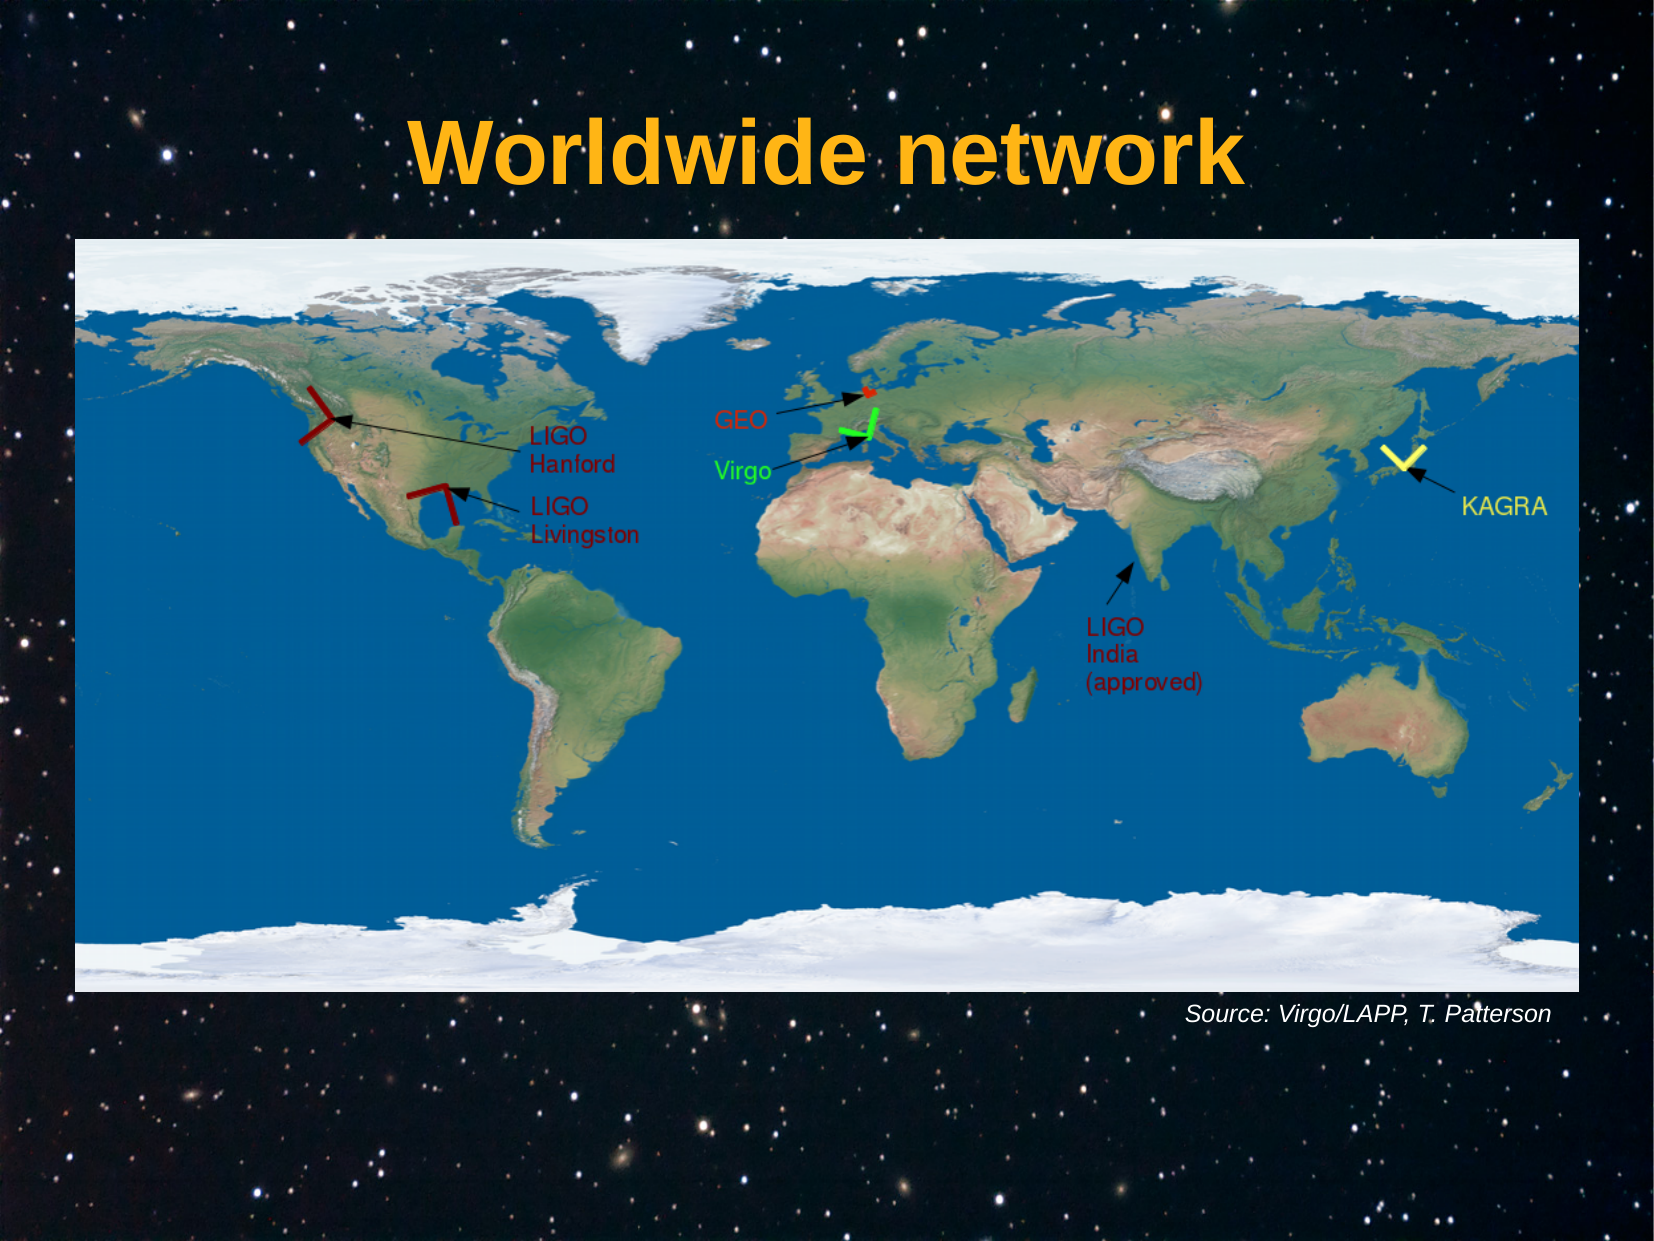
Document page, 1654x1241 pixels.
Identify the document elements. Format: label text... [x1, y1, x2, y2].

title Worldwide network [82, 49, 1571, 239]
picture [0, 0, 1654, 1241]
text_box Source: Virgo/LAPP, T. Patterson [1170, 992, 1576, 1036]
